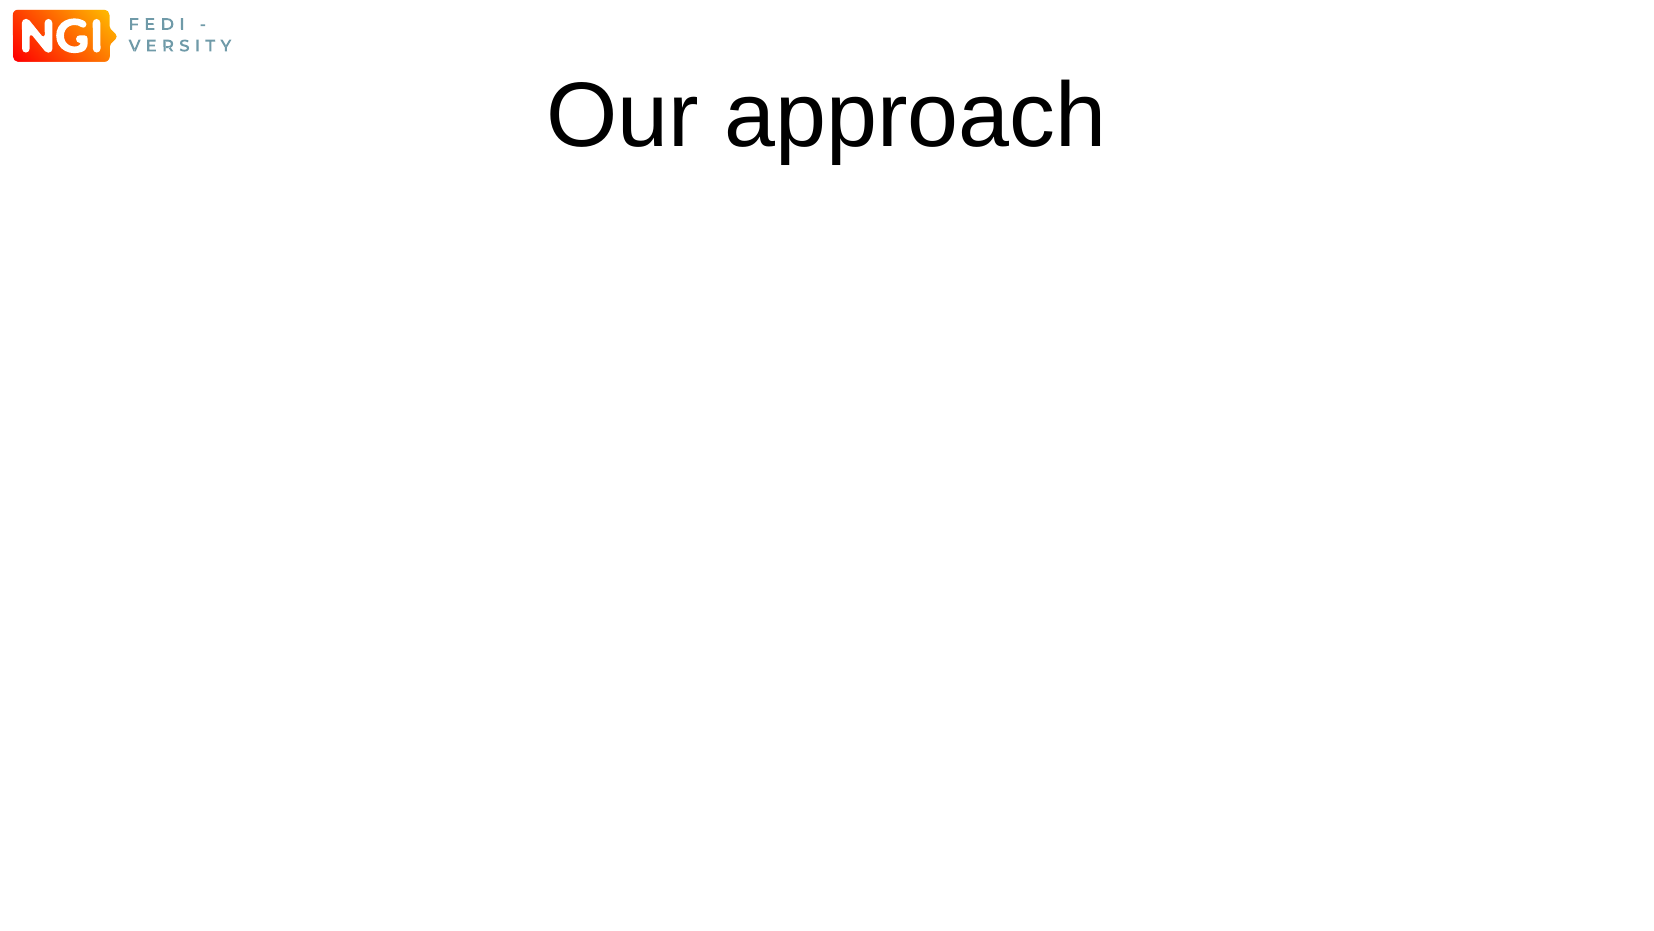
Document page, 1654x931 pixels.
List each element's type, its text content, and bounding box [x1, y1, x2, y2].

picture [12, 9, 232, 63]
title Our approach [82, 37, 1571, 193]
